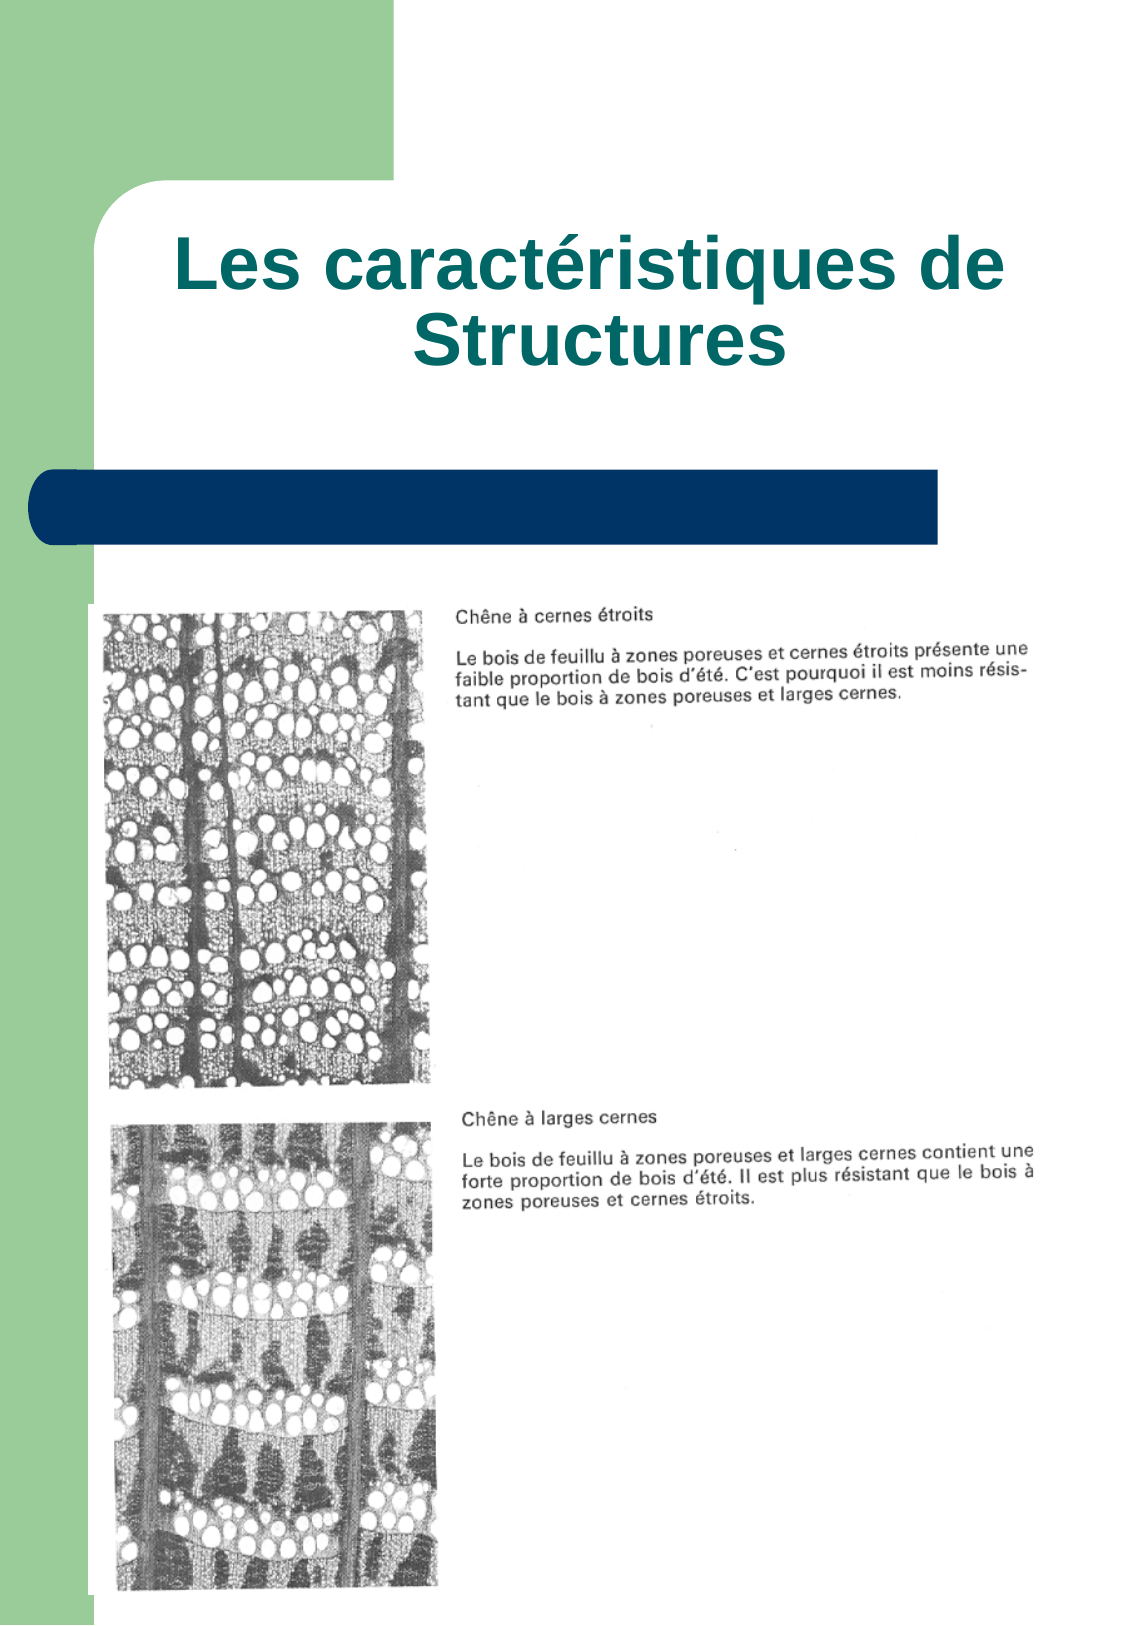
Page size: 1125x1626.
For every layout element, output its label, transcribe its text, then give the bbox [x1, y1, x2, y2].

picture [88, 604, 1068, 1595]
title Les caractéristiques de Structures [108, 177, 1093, 433]
